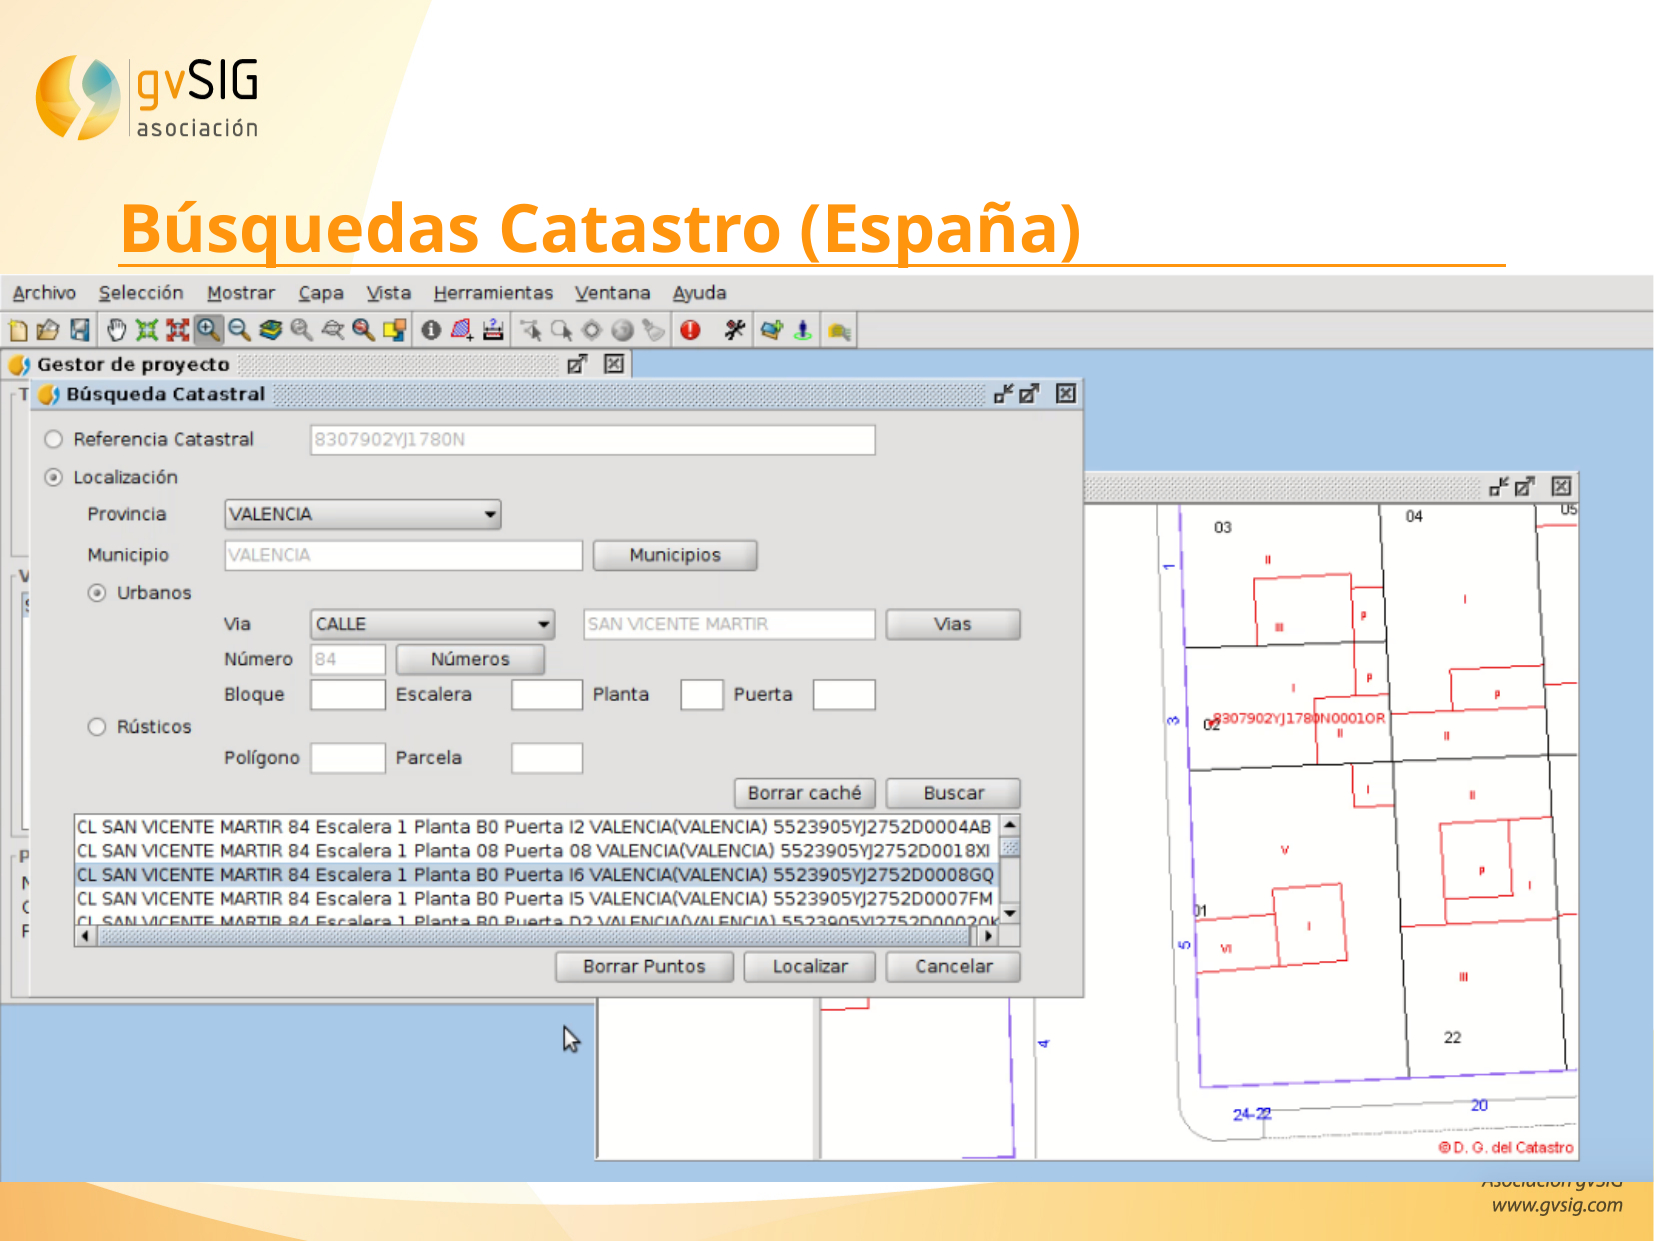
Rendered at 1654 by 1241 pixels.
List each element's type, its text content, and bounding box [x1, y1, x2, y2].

picture [0, 0, 1654, 1241]
title Búsquedas Catastro (España) [118, 177, 1607, 274]
